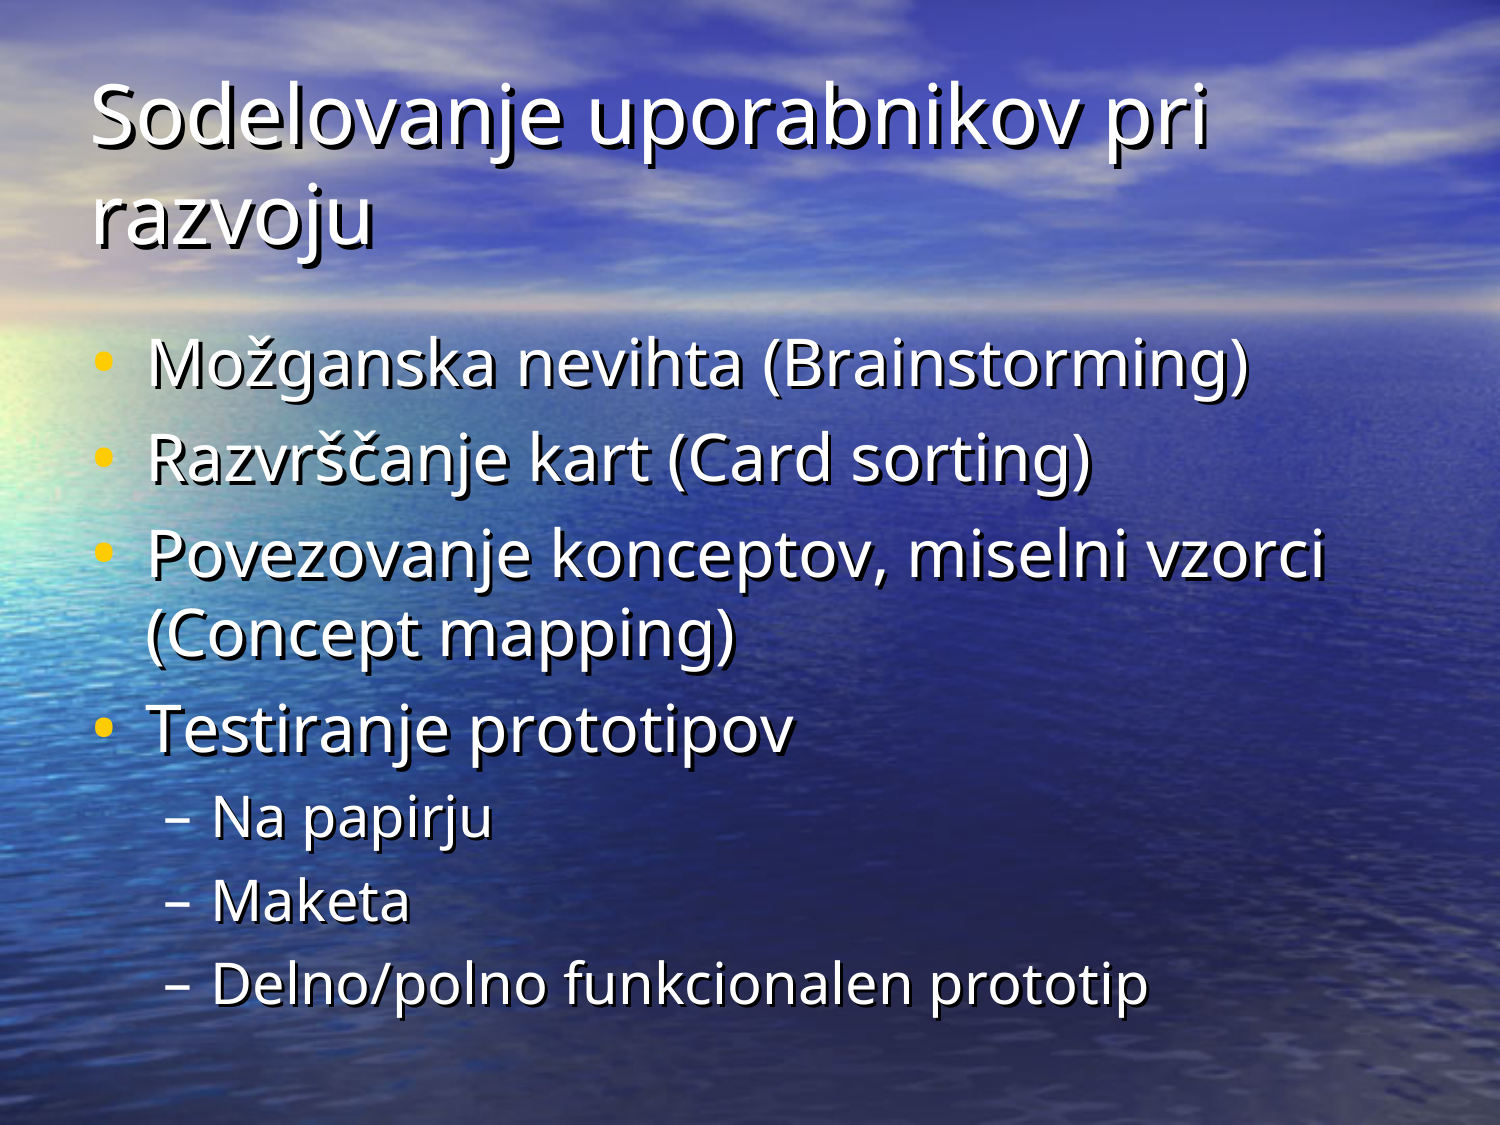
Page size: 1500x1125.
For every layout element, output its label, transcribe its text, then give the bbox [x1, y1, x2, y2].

picture [0, 0, 1500, 1125]
list Možganska nevihta (Brainstorming) Razvrščanje kart (Card sorting) Povezovanje konceptov, miselni vzorci (Concept mapping) Testiranje prototipov Na papirju Maketa Delno/polno funkcionalen prototip [75, 312, 1426, 1032]
title Sodelovanje uporabnikov pri razvoju [75, 47, 1426, 276]
